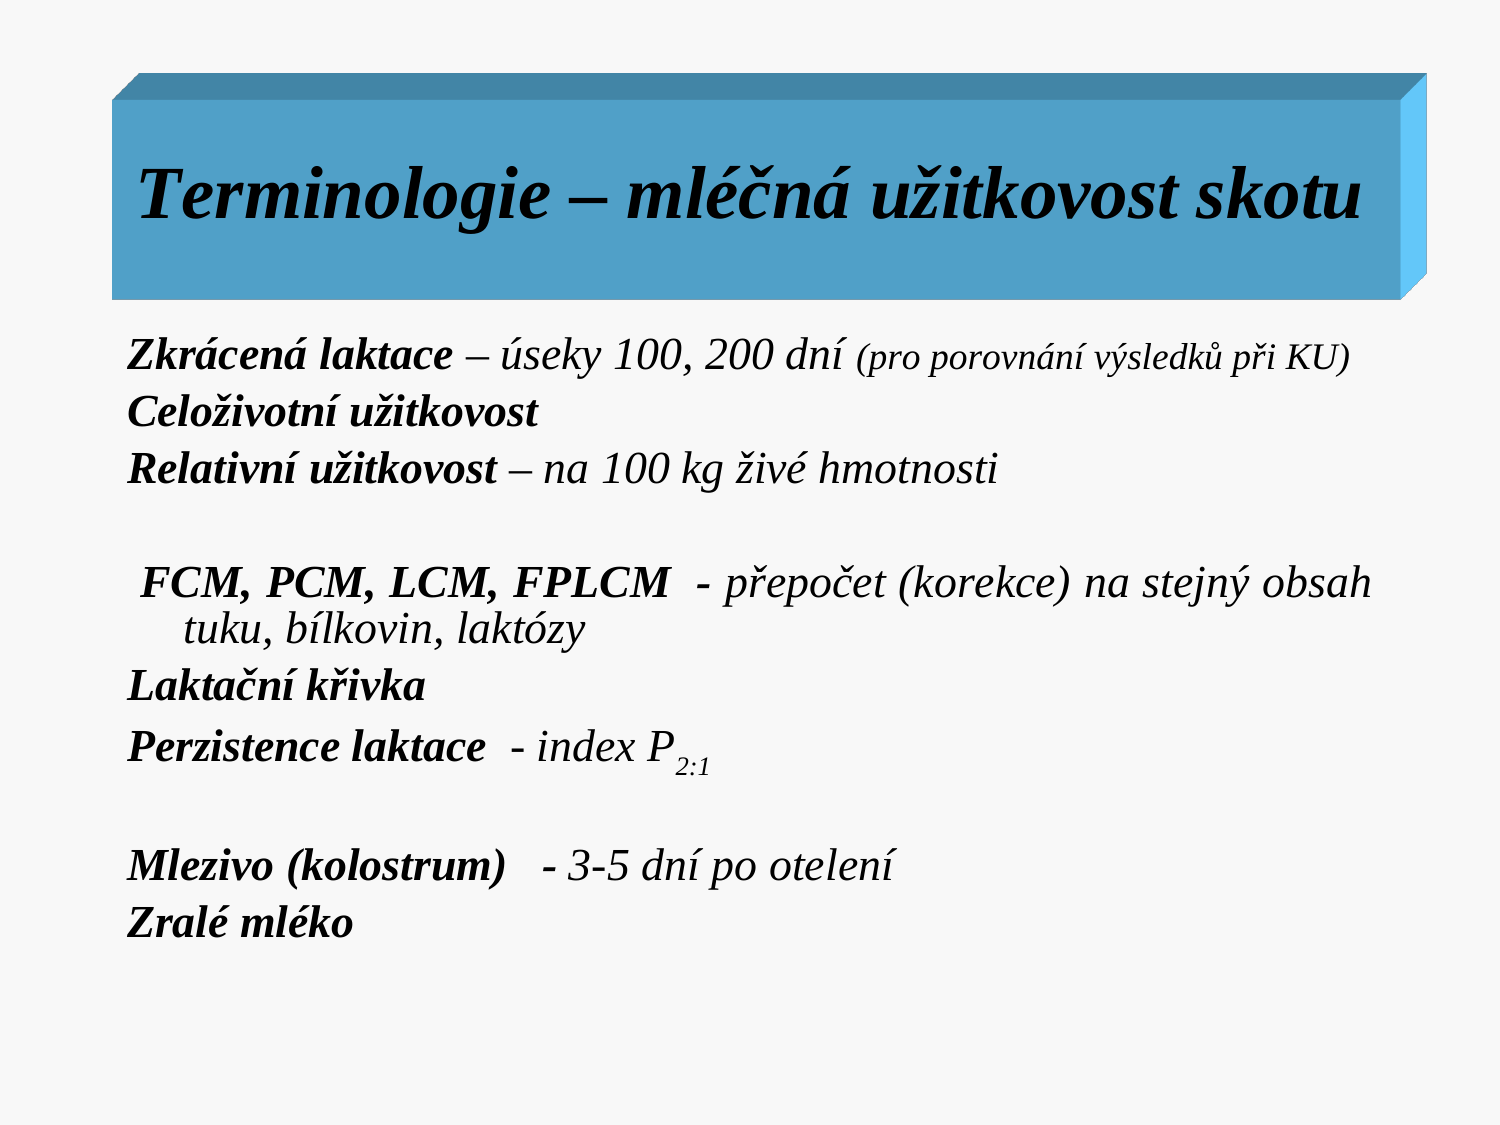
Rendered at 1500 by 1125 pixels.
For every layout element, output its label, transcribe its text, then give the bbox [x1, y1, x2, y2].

title Terminologie – mléčná užitkovost skotu [112, 96, 1388, 292]
text_box [112, 73, 1426, 299]
list Zkrácená laktace – úseky 100, 200 dní (pro porovnání výsledků při KU) Celoživotní užitkovost Relativní užitkovost – na 100 kg živé hmotnosti FCM, PCM, LCM, FPLCM - přepočet (korekce) na stejný obsah tuku, bílkovin, laktózy Laktační křivka Perzistence laktace - index P2:1 Mlezivo (kolostrum) - 3-5 dní po otelení Zralé mléko [112, 324, 1388, 1125]
